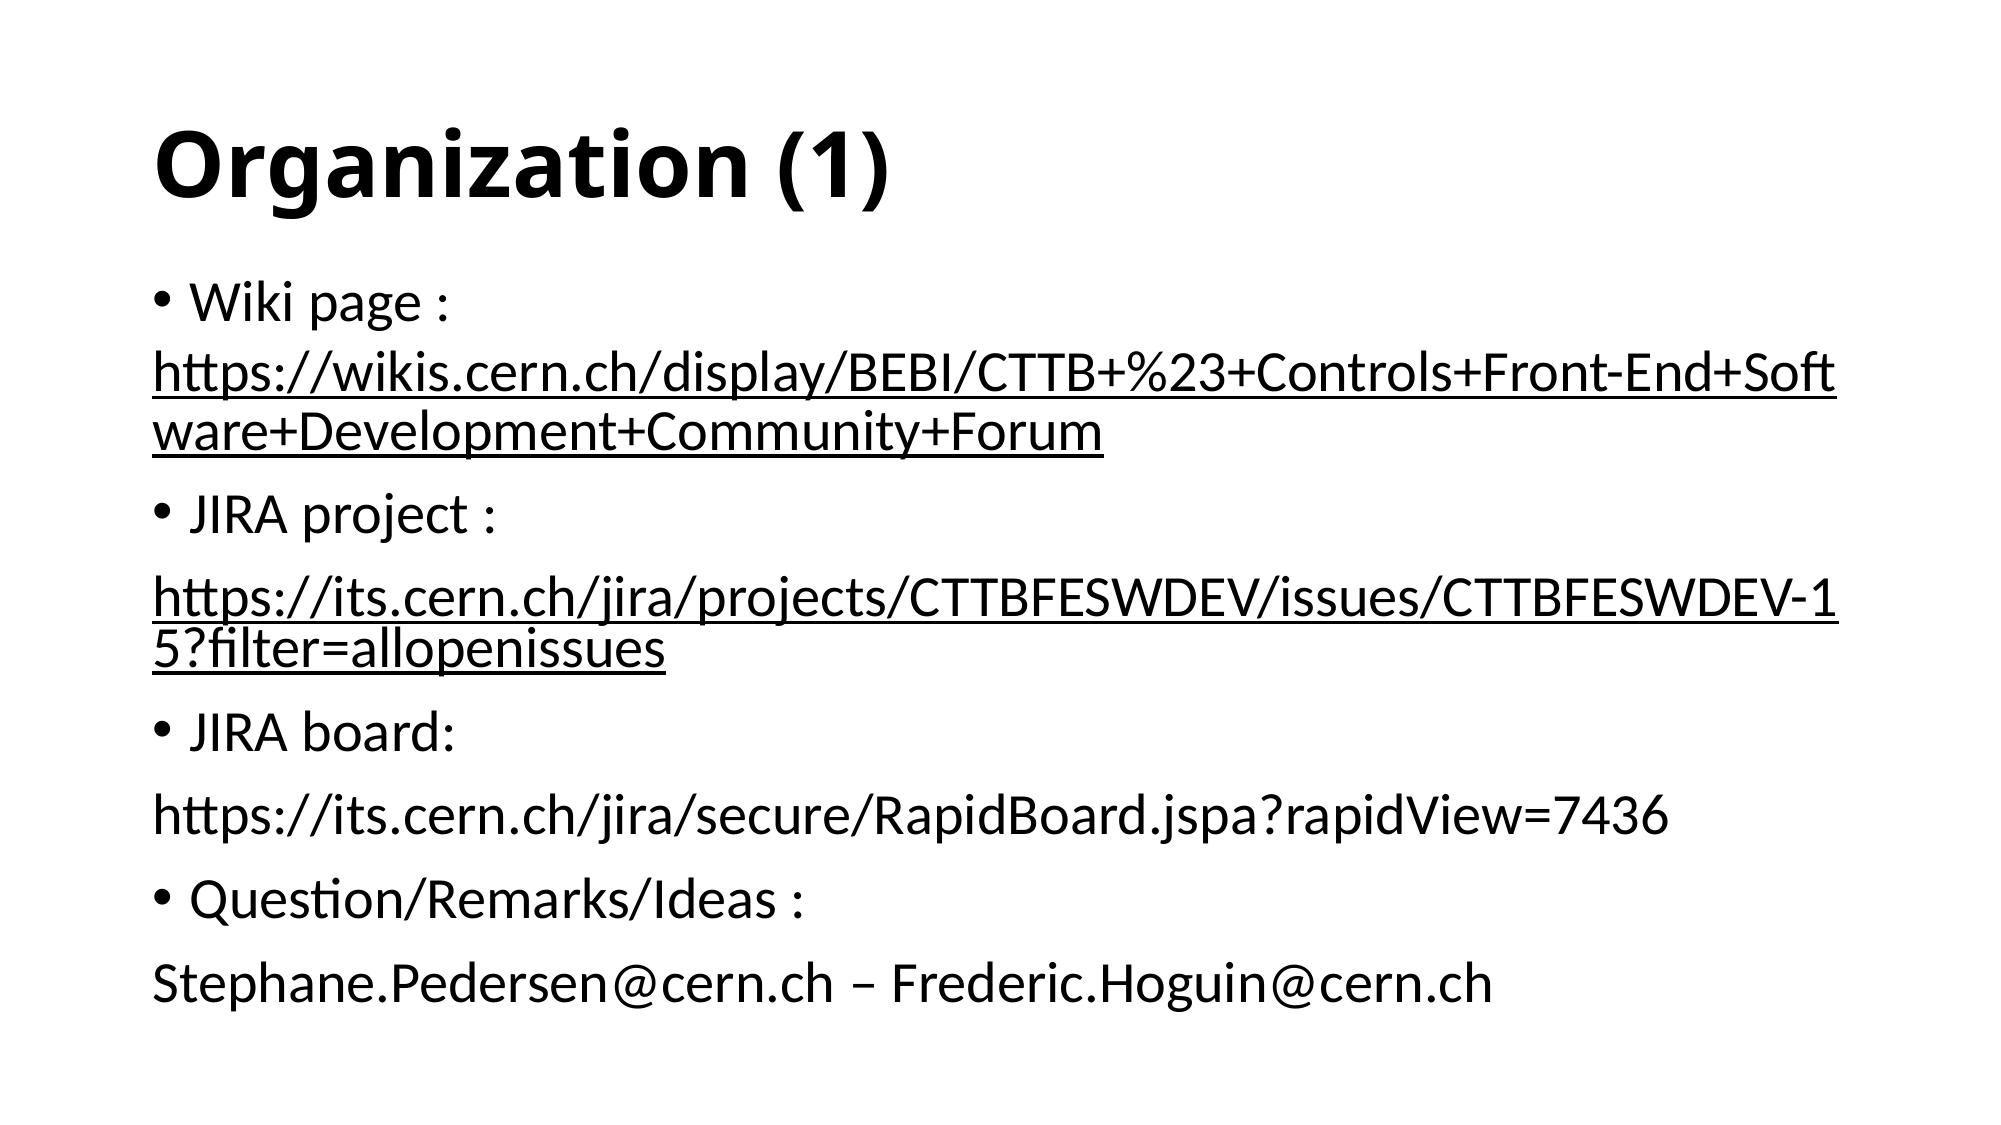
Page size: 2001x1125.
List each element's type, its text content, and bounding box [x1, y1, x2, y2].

text_box Wiki page : https://wikis.cern.ch/display/BEBI/CTTB+%23+Controls+Front-End+Software+Development+Community+Forum JIRA project : https://its.cern.ch/jira/projects/CTTBFESWDEV/issues/CTTBFESWDEV-15?filter=allopenissues JIRA board: https://its.cern.ch/jira/secure/RapidBoard.jspa?rapidView=7436 Question/Remarks/Ideas : Stephane.Pedersen@cern.ch – Frederic.Hoguin@cern.ch [137, 263, 1863, 977]
text_box Organization (1) [137, 110, 1863, 263]
